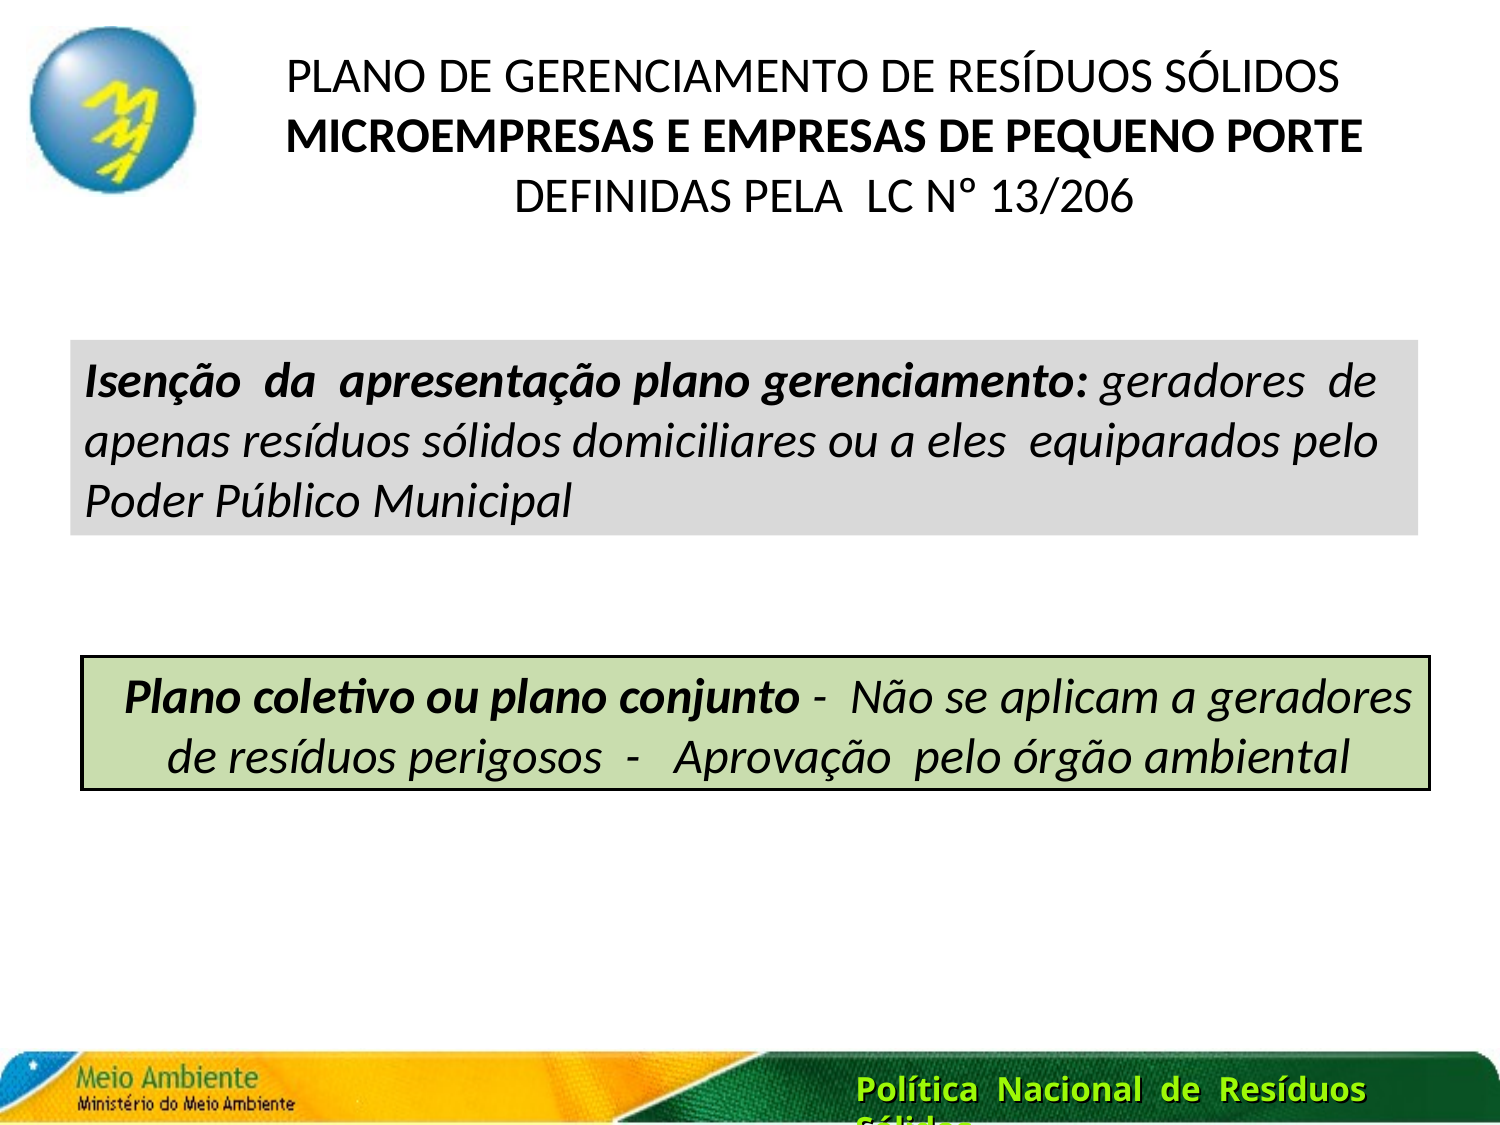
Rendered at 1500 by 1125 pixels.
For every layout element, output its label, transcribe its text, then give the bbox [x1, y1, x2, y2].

picture [29, 1060, 39, 1071]
text_box Plano coletivo ou plano conjunto - Não se aplicam a geradores de resíduos perigosos - Aprovação pelo órgão ambiental [82, 656, 1430, 790]
picture [0, 1048, 1500, 1125]
text_box PLANO DE GERENCIAMENTO DE RESÍDUOS SÓLIDOS MICROEMPRESAS E EMPRESAS DE PEQUENO PORTE DEFINIDAS PELA LC Nº 13/206 [234, 35, 1416, 230]
picture [26, 26, 202, 197]
text_box Isenção da apresentação plano gerenciamento: geradores de apenas resíduos sólidos domiciliares ou a eles equiparados pelo Poder Público Municipal [70, 339, 1419, 536]
